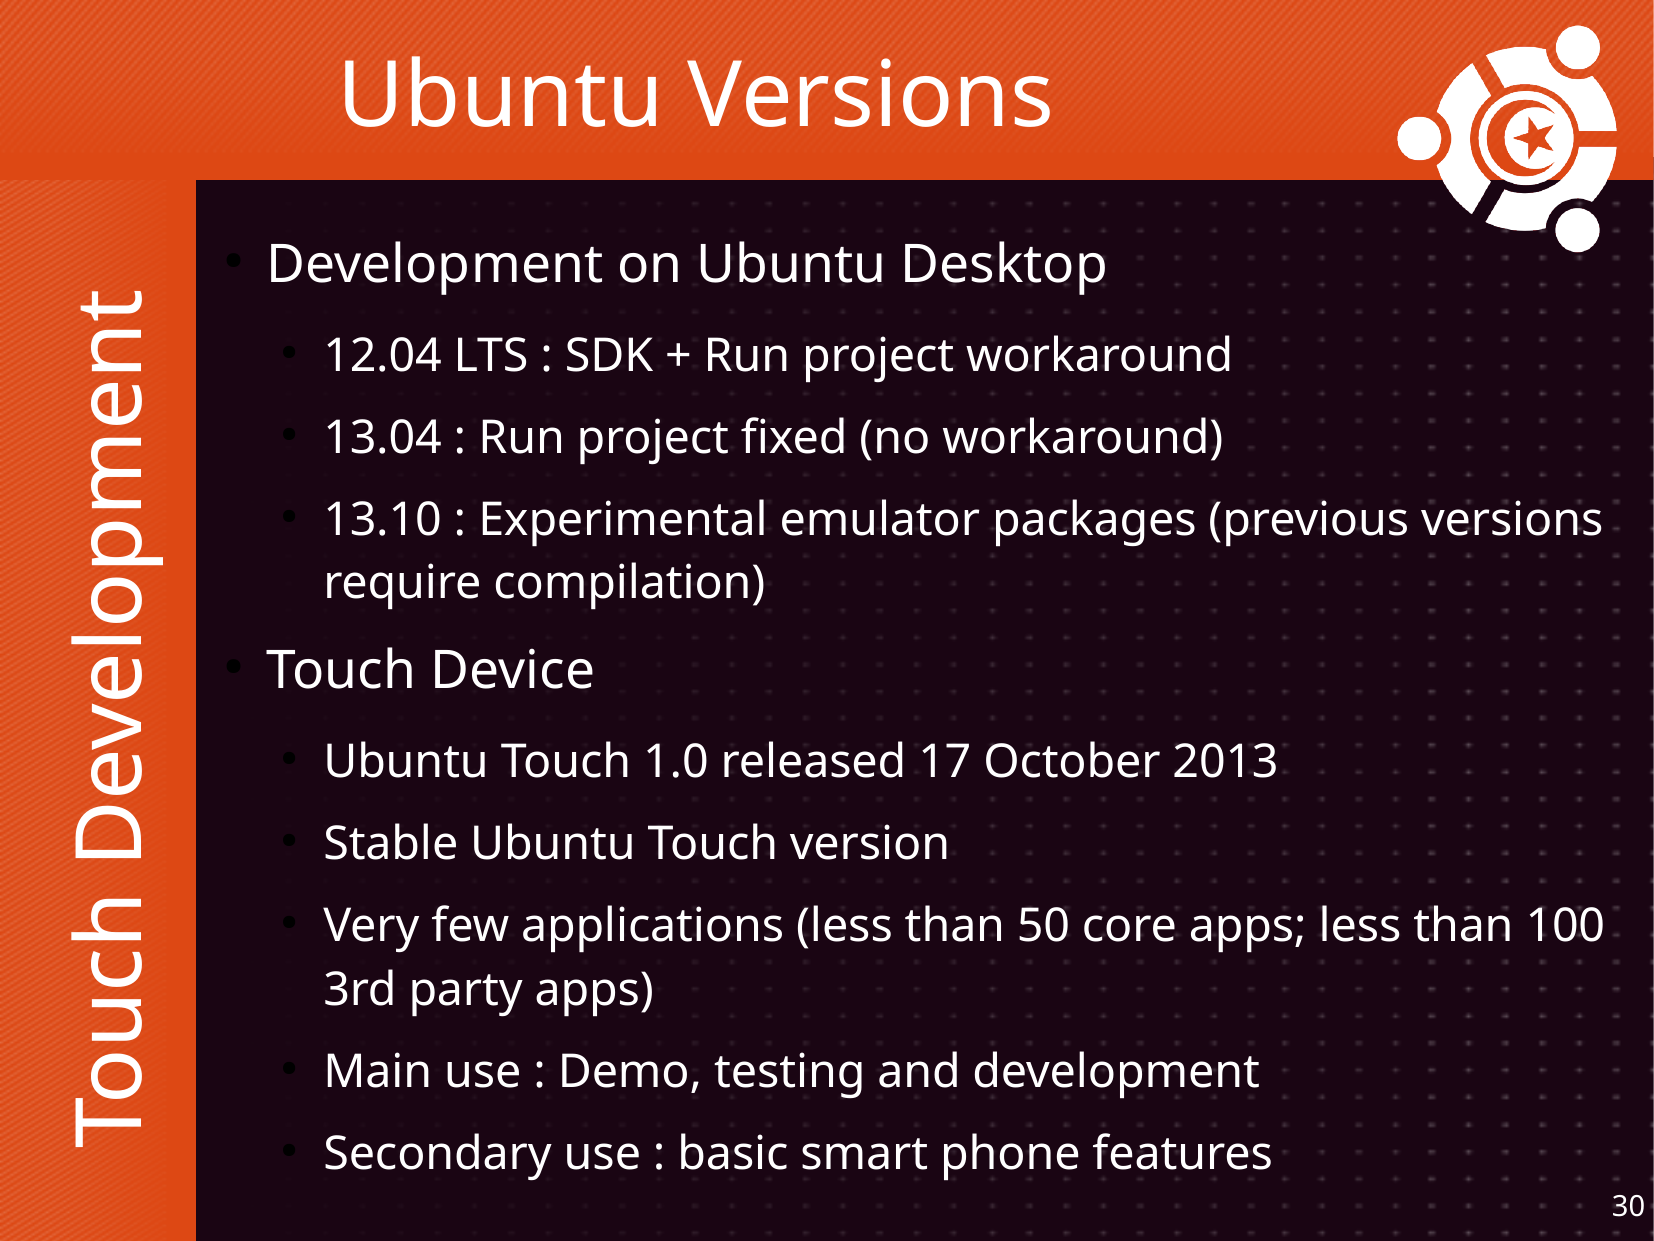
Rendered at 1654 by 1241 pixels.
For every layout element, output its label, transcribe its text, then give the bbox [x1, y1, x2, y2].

list Development on Ubuntu Desktop 12.04 LTS : SDK + Run project workaround 13.04 : Run project fixed (no workaround) 13.10 : Experimental emulator packages (previous versions require compilation) Touch Device Ubuntu Touch 1.0 released 17 October 2013 Stable Ubuntu Touch version Very few applications (less than 50 core apps; less than 100 3rd party apps) Main use : Demo, testing and development Secondary use : basic smart phone features [210, 225, 1639, 1186]
picture [0, 0, 1654, 1241]
title Touch Development [17, 210, 196, 1229]
title Ubuntu Versions [0, 2, 1394, 181]
